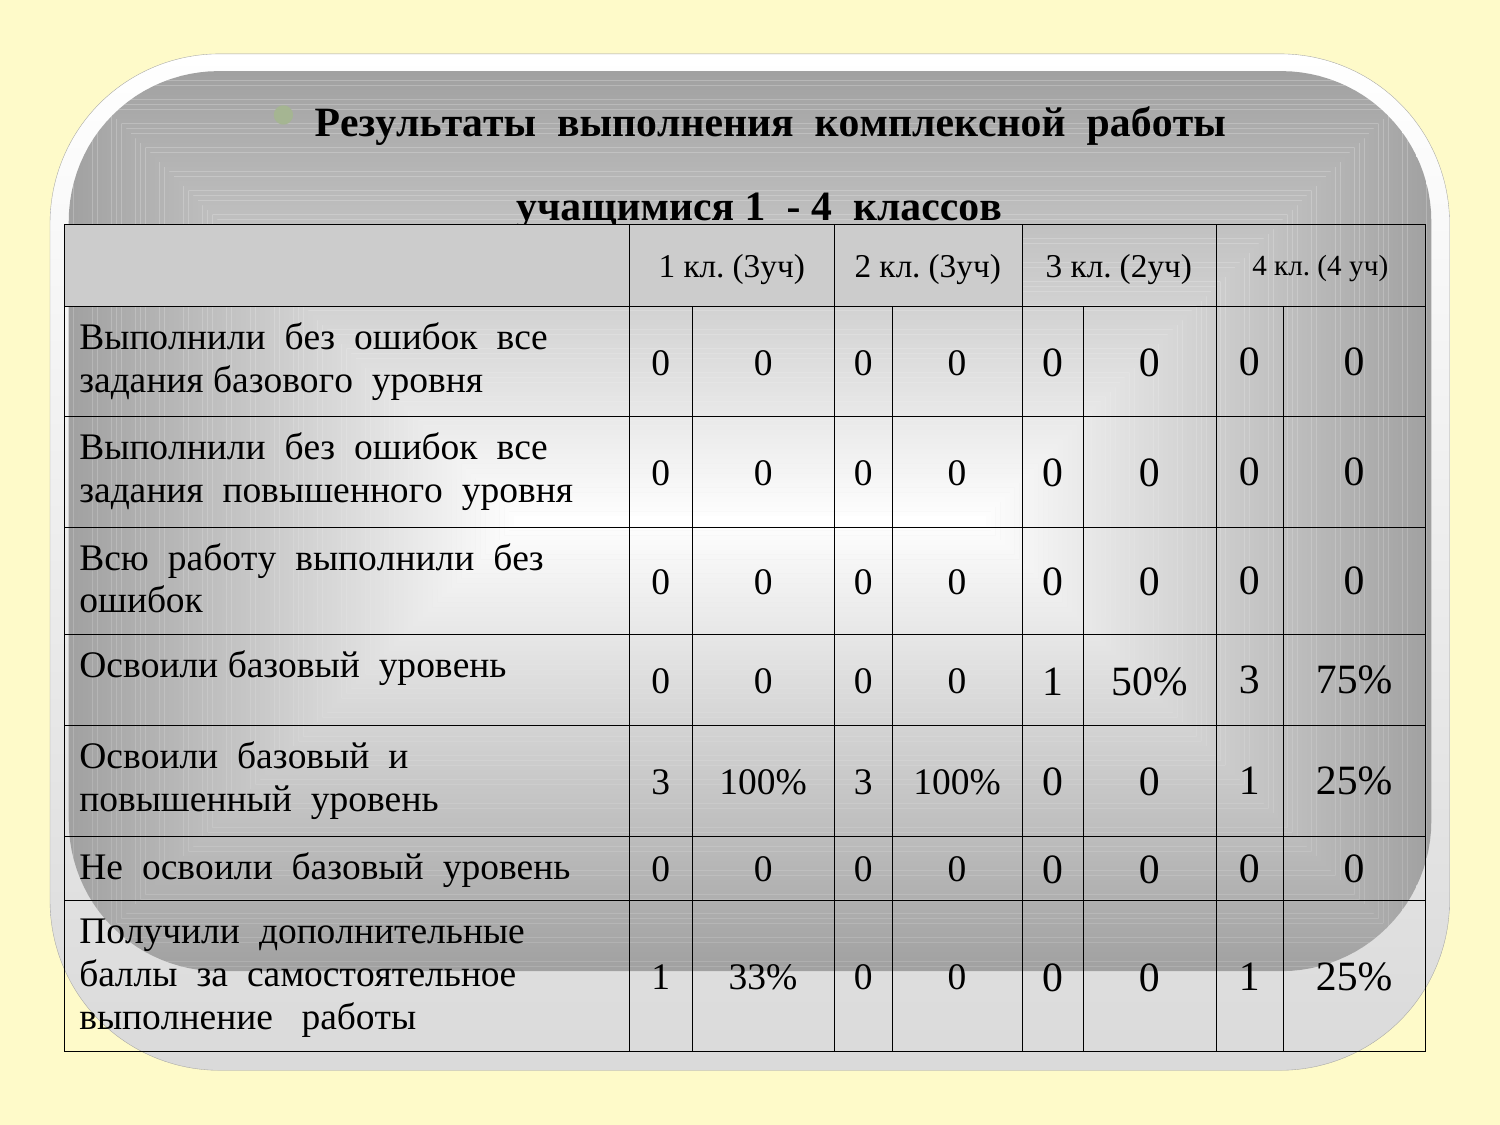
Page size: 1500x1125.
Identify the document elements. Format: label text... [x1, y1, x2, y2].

table_cell 0 [893, 528, 1022, 634]
table_cell 3 [630, 726, 692, 836]
table_cell 0 [1023, 901, 1083, 1051]
table_cell 0 [1023, 528, 1083, 634]
table_cell 0 [1284, 837, 1425, 900]
table_cell 0 [1084, 417, 1216, 527]
table_cell 0 [1284, 417, 1425, 527]
table_cell 25% [1284, 726, 1425, 836]
table_cell Не освоили базовый уровень [65, 837, 629, 900]
table_cell 0 [693, 417, 834, 527]
table_cell 0 [630, 528, 692, 634]
table_cell 0 [1084, 307, 1216, 416]
text_box Результаты выполнения комплексной работы учащимися 1 - 4 классов [82, 86, 1426, 224]
table_cell Выполнили без ошибок все задания повышенного уровня [65, 417, 629, 527]
table_cell 0 [893, 635, 1022, 725]
table_cell 0 [1023, 726, 1083, 836]
table_cell Получили дополнительные баллы за самостоятельное выполнение работы [65, 901, 629, 1051]
table_cell 0 [1217, 837, 1283, 900]
table_cell 50% [1084, 635, 1216, 725]
table_cell 25% [1284, 901, 1425, 1051]
table_cell 100% [693, 726, 834, 836]
table_cell 0 [835, 528, 892, 634]
table_header 4 кл. (4 уч) [1217, 225, 1425, 306]
table_cell 0 [1084, 837, 1216, 900]
table_cell 1 [1217, 726, 1283, 836]
table_cell 0 [693, 635, 834, 725]
table_cell 0 [835, 635, 892, 725]
table_cell 0 [1023, 417, 1083, 527]
table_cell 0 [835, 307, 892, 416]
table_header [65, 225, 629, 306]
table_cell 0 [693, 837, 834, 900]
table_cell 1 [1023, 635, 1083, 725]
table_cell Освоили базовый и повышенный уровень [65, 726, 629, 836]
table_cell 3 [835, 726, 892, 836]
table_cell 33% [693, 901, 834, 1051]
table_cell 0 [1217, 417, 1283, 527]
table_cell 0 [893, 901, 1022, 1051]
table_cell 0 [1084, 528, 1216, 634]
table_cell 0 [630, 837, 692, 900]
table_cell 0 [893, 837, 1022, 900]
table_cell Выполнили без ошибок все задания базового уровня [65, 307, 629, 416]
table_cell 0 [630, 307, 692, 416]
table_cell 0 [630, 417, 692, 527]
table_cell 0 [835, 901, 892, 1051]
table_cell 0 [1084, 901, 1216, 1051]
table_cell 0 [893, 417, 1022, 527]
table_cell 0 [1217, 307, 1283, 416]
table_cell 0 [1284, 528, 1425, 634]
table_cell 0 [835, 837, 892, 900]
table_cell 0 [1023, 307, 1083, 416]
table_cell 1 [1217, 901, 1283, 1051]
table_cell 0 [1284, 307, 1425, 416]
table_cell 0 [893, 307, 1022, 416]
table_cell 1 [630, 901, 692, 1051]
table_cell Освоили базовый уровень [65, 635, 629, 725]
table_cell 0 [1084, 726, 1216, 836]
table_cell 3 [1217, 635, 1283, 725]
table_cell 0 [630, 635, 692, 725]
table_cell 0 [1217, 528, 1283, 634]
table_cell 100% [893, 726, 1022, 836]
table_cell 0 [693, 307, 834, 416]
table_cell 0 [1023, 837, 1083, 900]
table_cell 0 [835, 417, 892, 527]
table_header 2 кл. (3уч) [835, 225, 1022, 306]
table_header 3 кл. (2уч) [1023, 225, 1216, 306]
table_cell Всю работу выполнили без ошибок [65, 528, 629, 634]
table_cell 0 [693, 528, 834, 634]
table_cell 75% [1284, 635, 1425, 725]
table_header 1 кл. (3уч) [630, 225, 834, 306]
